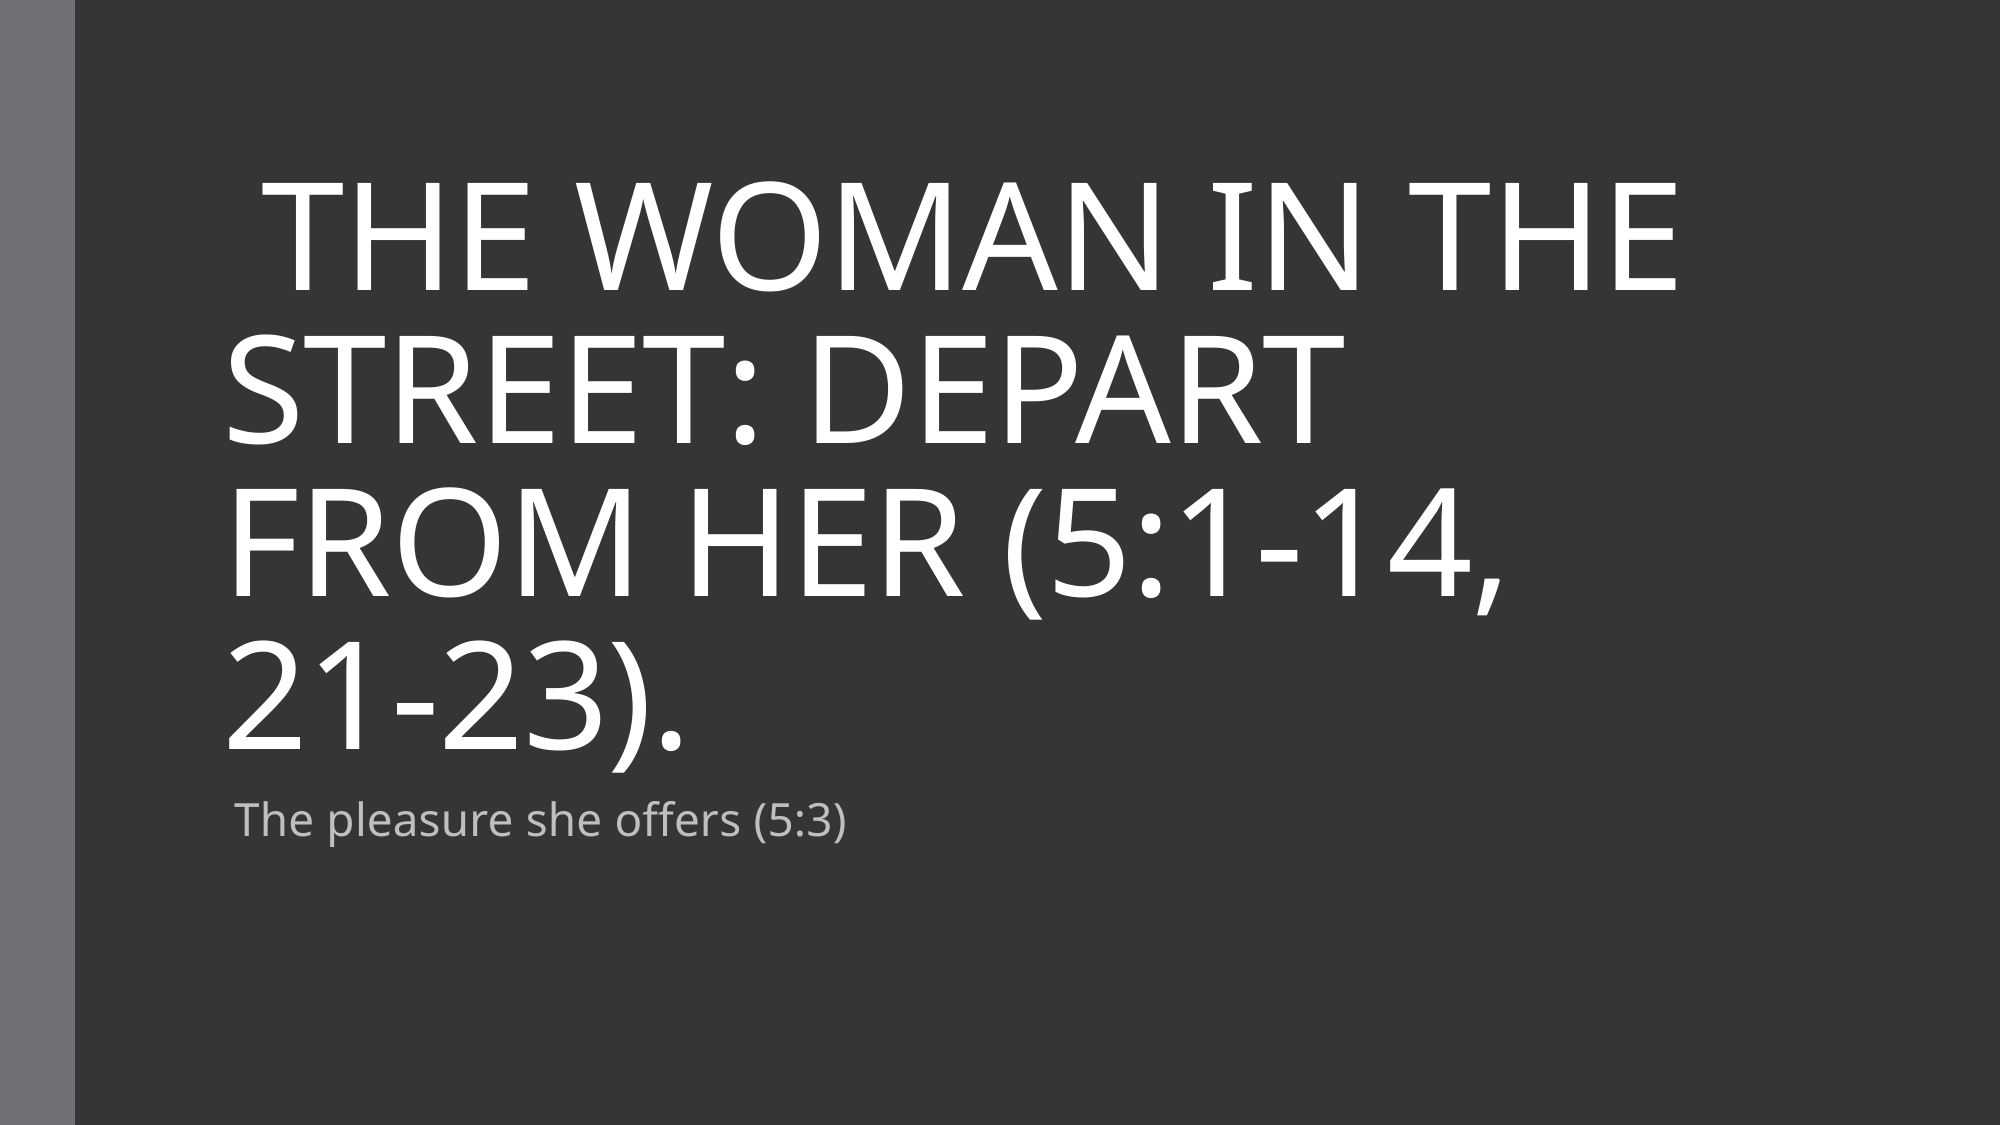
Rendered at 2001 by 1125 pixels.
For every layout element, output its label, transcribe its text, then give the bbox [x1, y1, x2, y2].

title THE WOMAN IN THE STREET: DEPART FROM HER (5:1-14, 21-23). [206, 124, 1752, 787]
subtitle The pleasure she offers (5:3) [206, 787, 1752, 1066]
